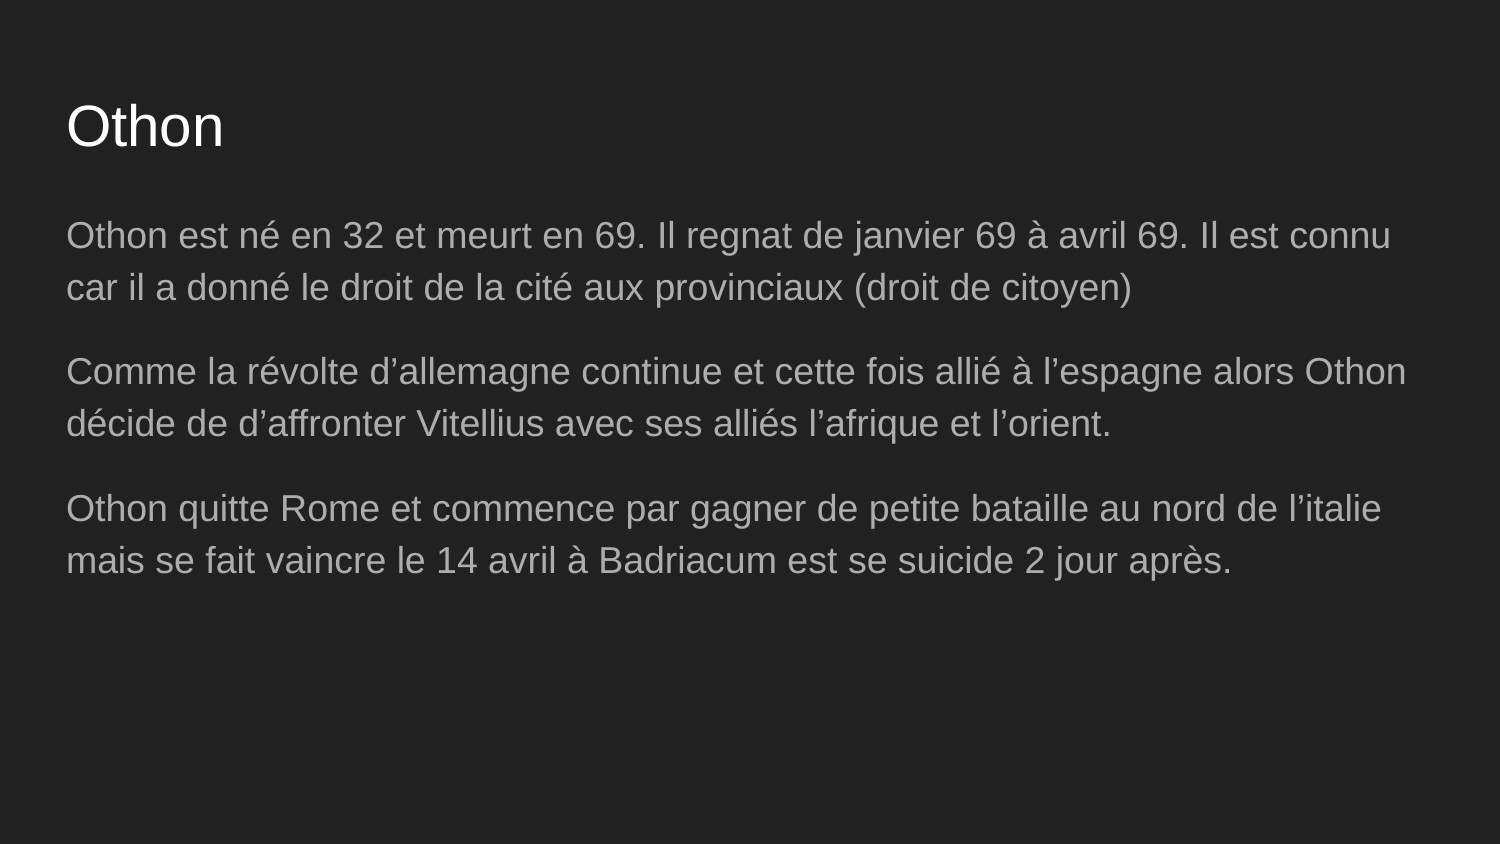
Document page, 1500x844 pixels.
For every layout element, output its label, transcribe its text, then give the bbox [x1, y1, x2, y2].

list Othon est né en 32 et meurt en 69. Il regnat de janvier 69 à avril 69. Il est connu car il a donné le droit de la cité aux provinciaux (droit de citoyen) Comme la révolte d’allemagne continue et cette fois allié à l’espagne alors Othon décide de d’affronter Vitellius avec ses alliés l’afrique et l’orient. Othon quitte Rome et commence par gagner de petite bataille au nord de l’italie mais se fait vaincre le 14 avril à Badriacum est se suicide 2 jour après. [51, 189, 1449, 750]
title Othon [51, 72, 1449, 167]
